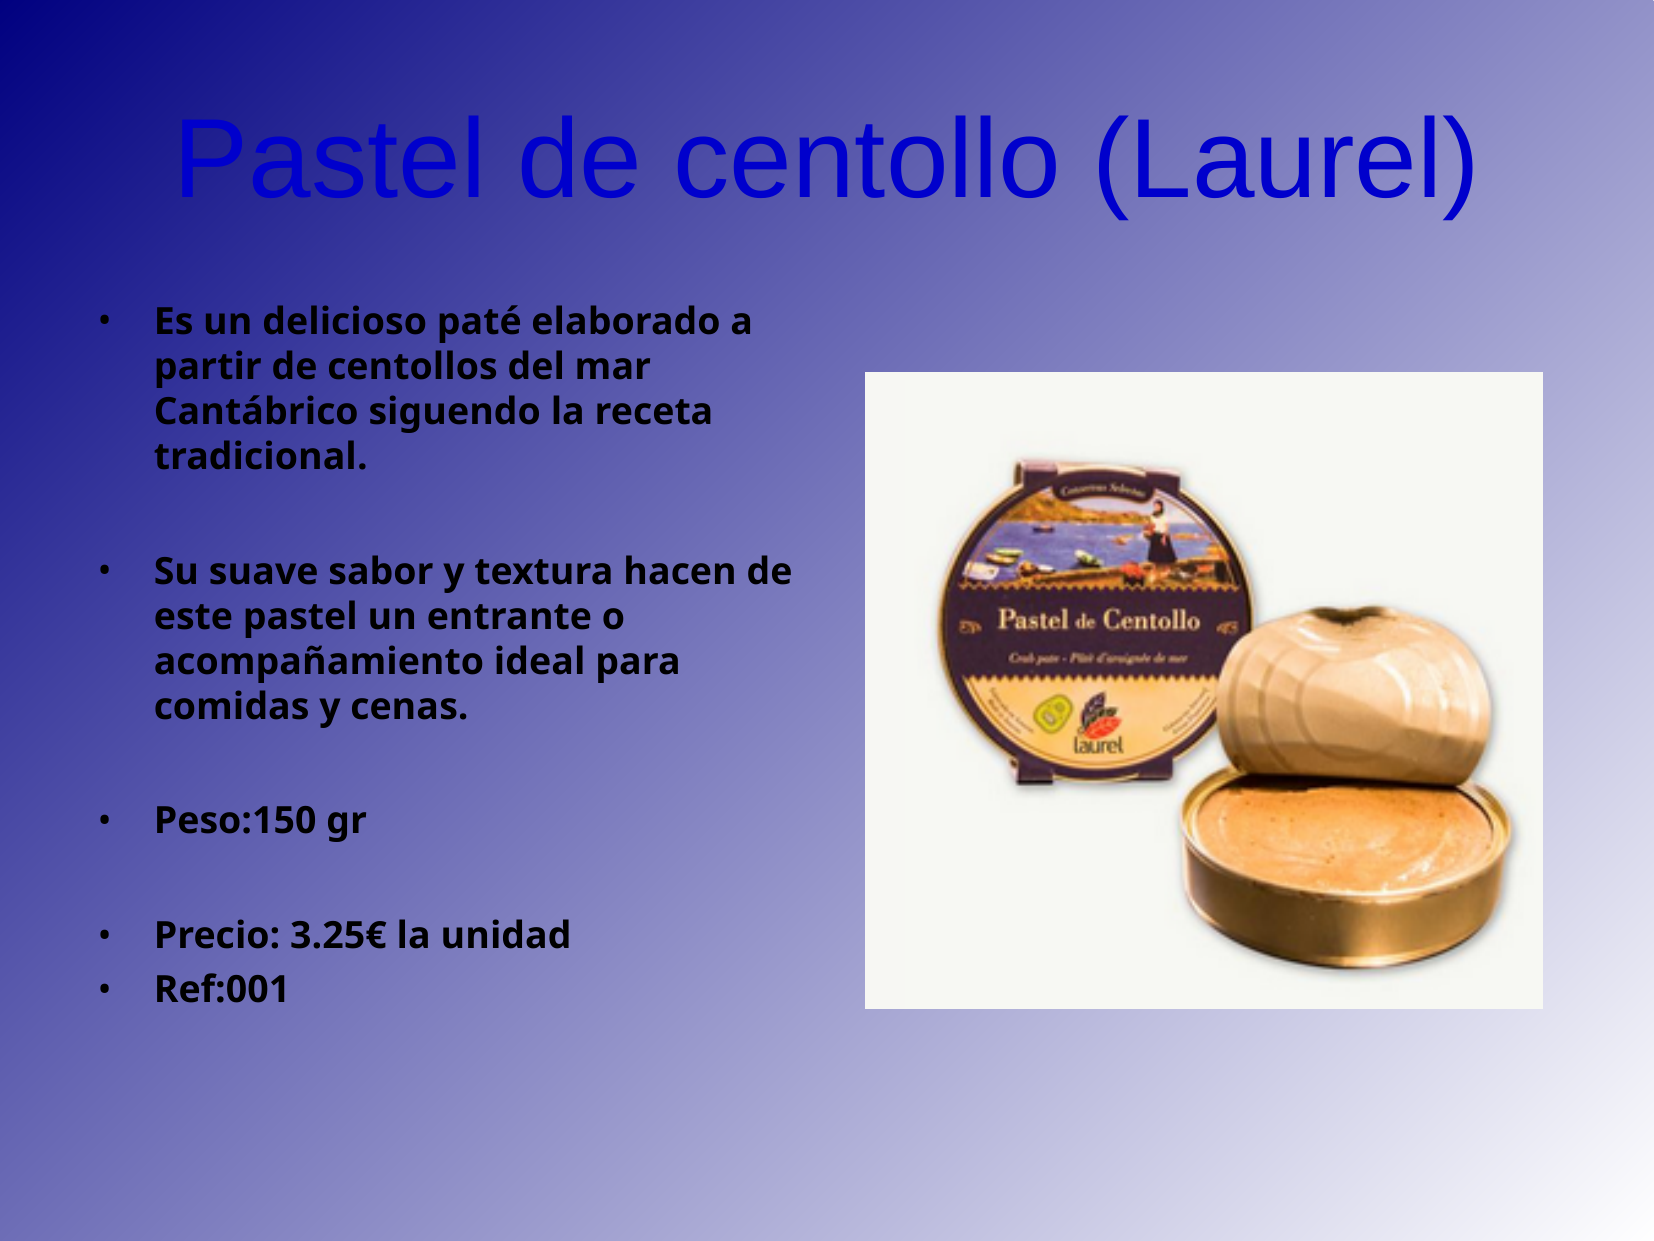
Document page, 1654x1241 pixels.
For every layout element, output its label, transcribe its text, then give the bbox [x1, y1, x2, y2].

picture [865, 372, 1543, 1009]
list Es un delicioso paté elaborado a partir de centollos del mar Cantábrico siguendo la receta tradicional. Su suave sabor y textura hacen de este pastel un entrante o acompañamiento ideal para comidas y cenas. Peso:150 gr Precio: 3.25€ la unidad Ref:001 [82, 289, 813, 1108]
title Pastel de centollo (Laurel) [82, 49, 1571, 257]
